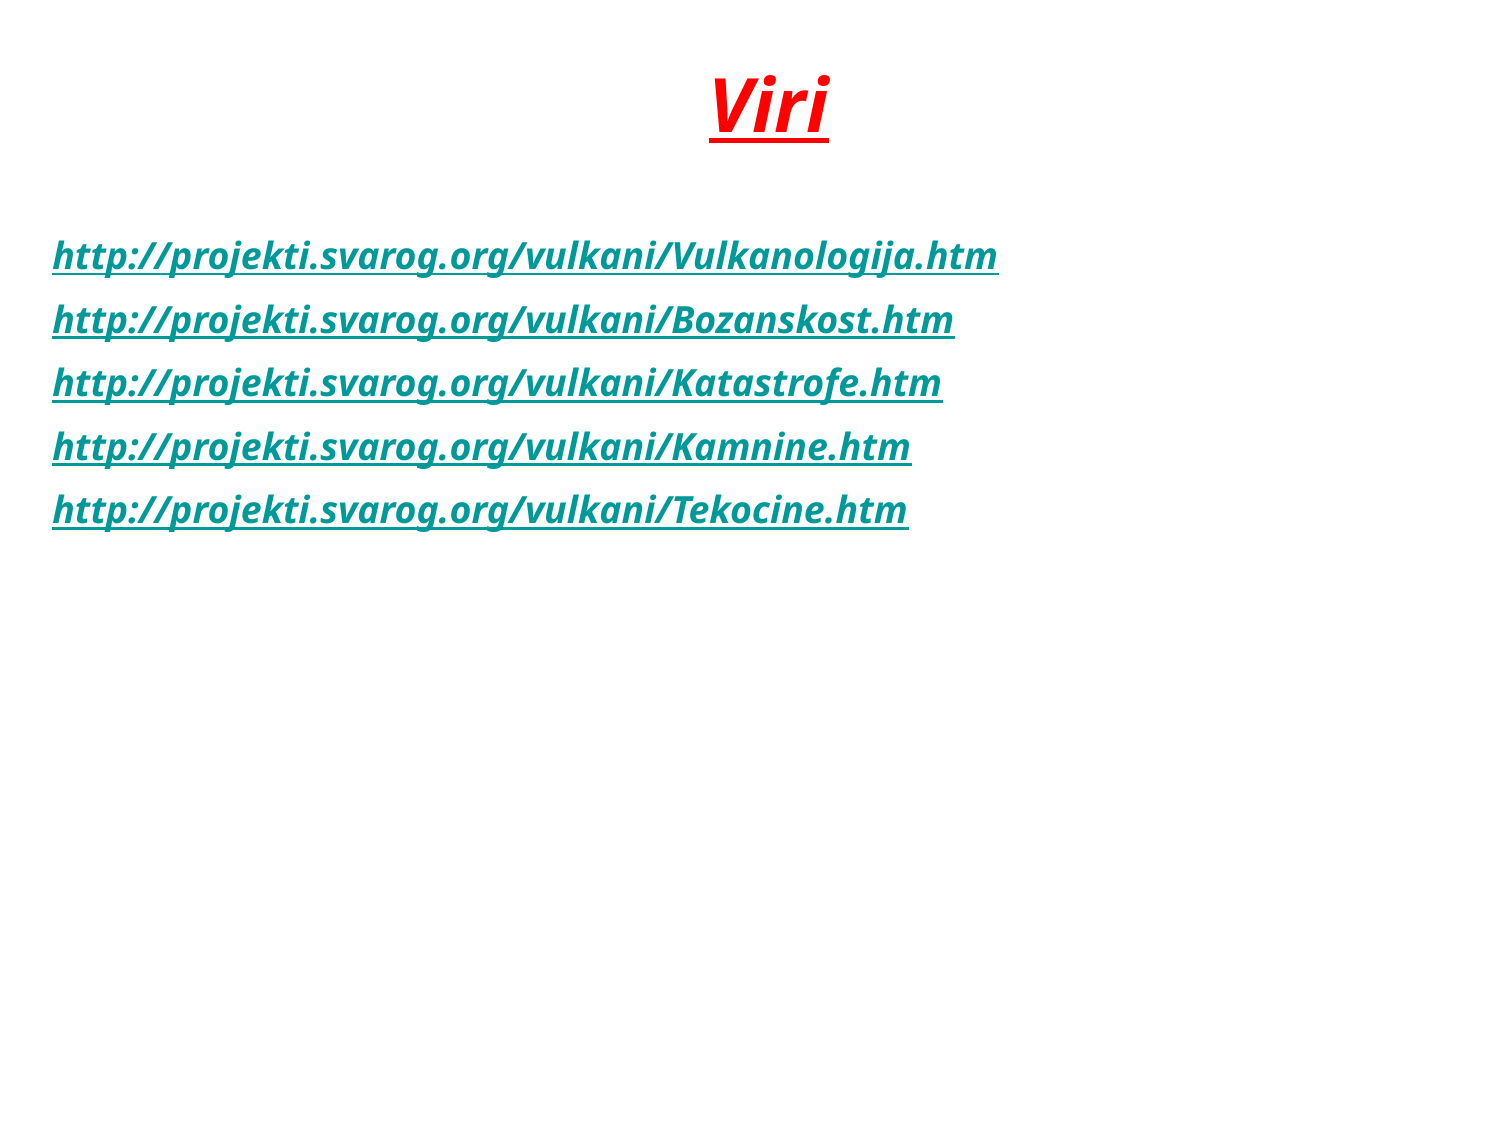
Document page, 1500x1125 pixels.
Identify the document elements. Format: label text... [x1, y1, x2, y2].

text_box Viri [349, 49, 1188, 155]
text_box http://projekti.svarog.org/vulkani/Vulkanologija.htm http://projekti.svarog.org/vulkani/Bozanskost.htm http://projekti.svarog.org/vulkani/Katastrofe.htm http://projekti.svarog.org/vulkani/Kamnine.htm http://projekti.svarog.org/vulkani/Tekocine.htm [37, 224, 1388, 603]
